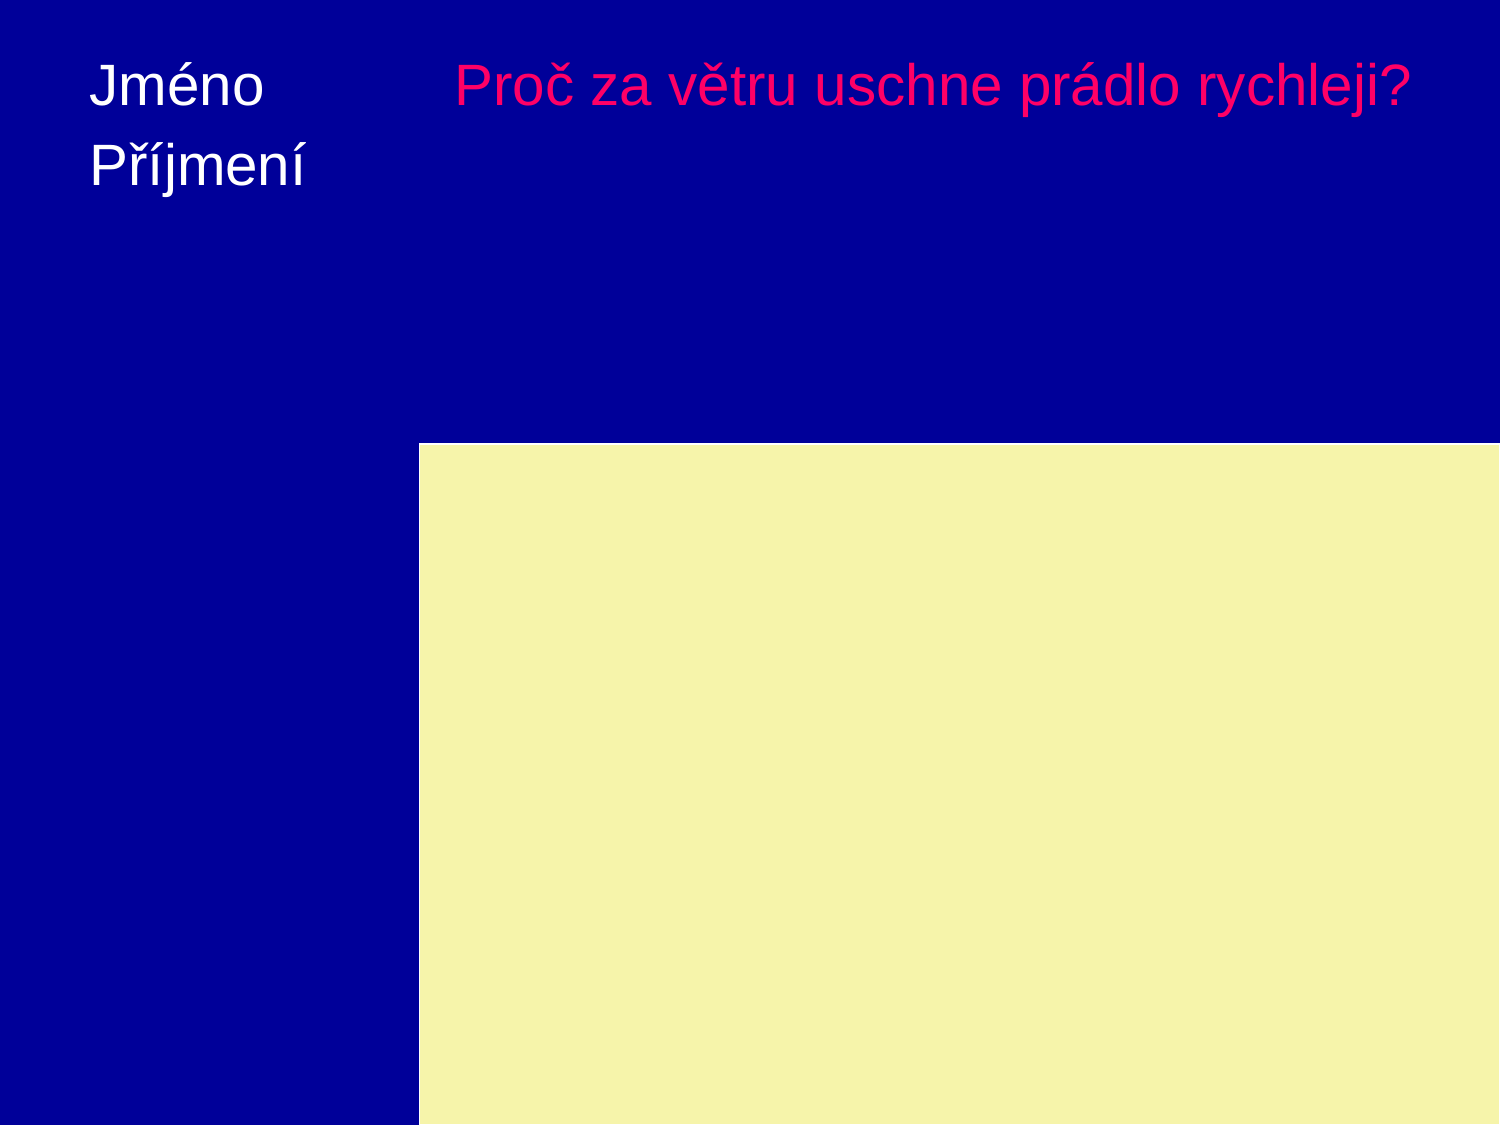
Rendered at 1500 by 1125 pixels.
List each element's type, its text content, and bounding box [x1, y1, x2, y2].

text_box Proč za větru uschne prádlo rychleji? [440, 45, 1459, 444]
text_box Jméno Příjmení [75, 45, 440, 525]
text_box [419, 444, 1500, 1125]
